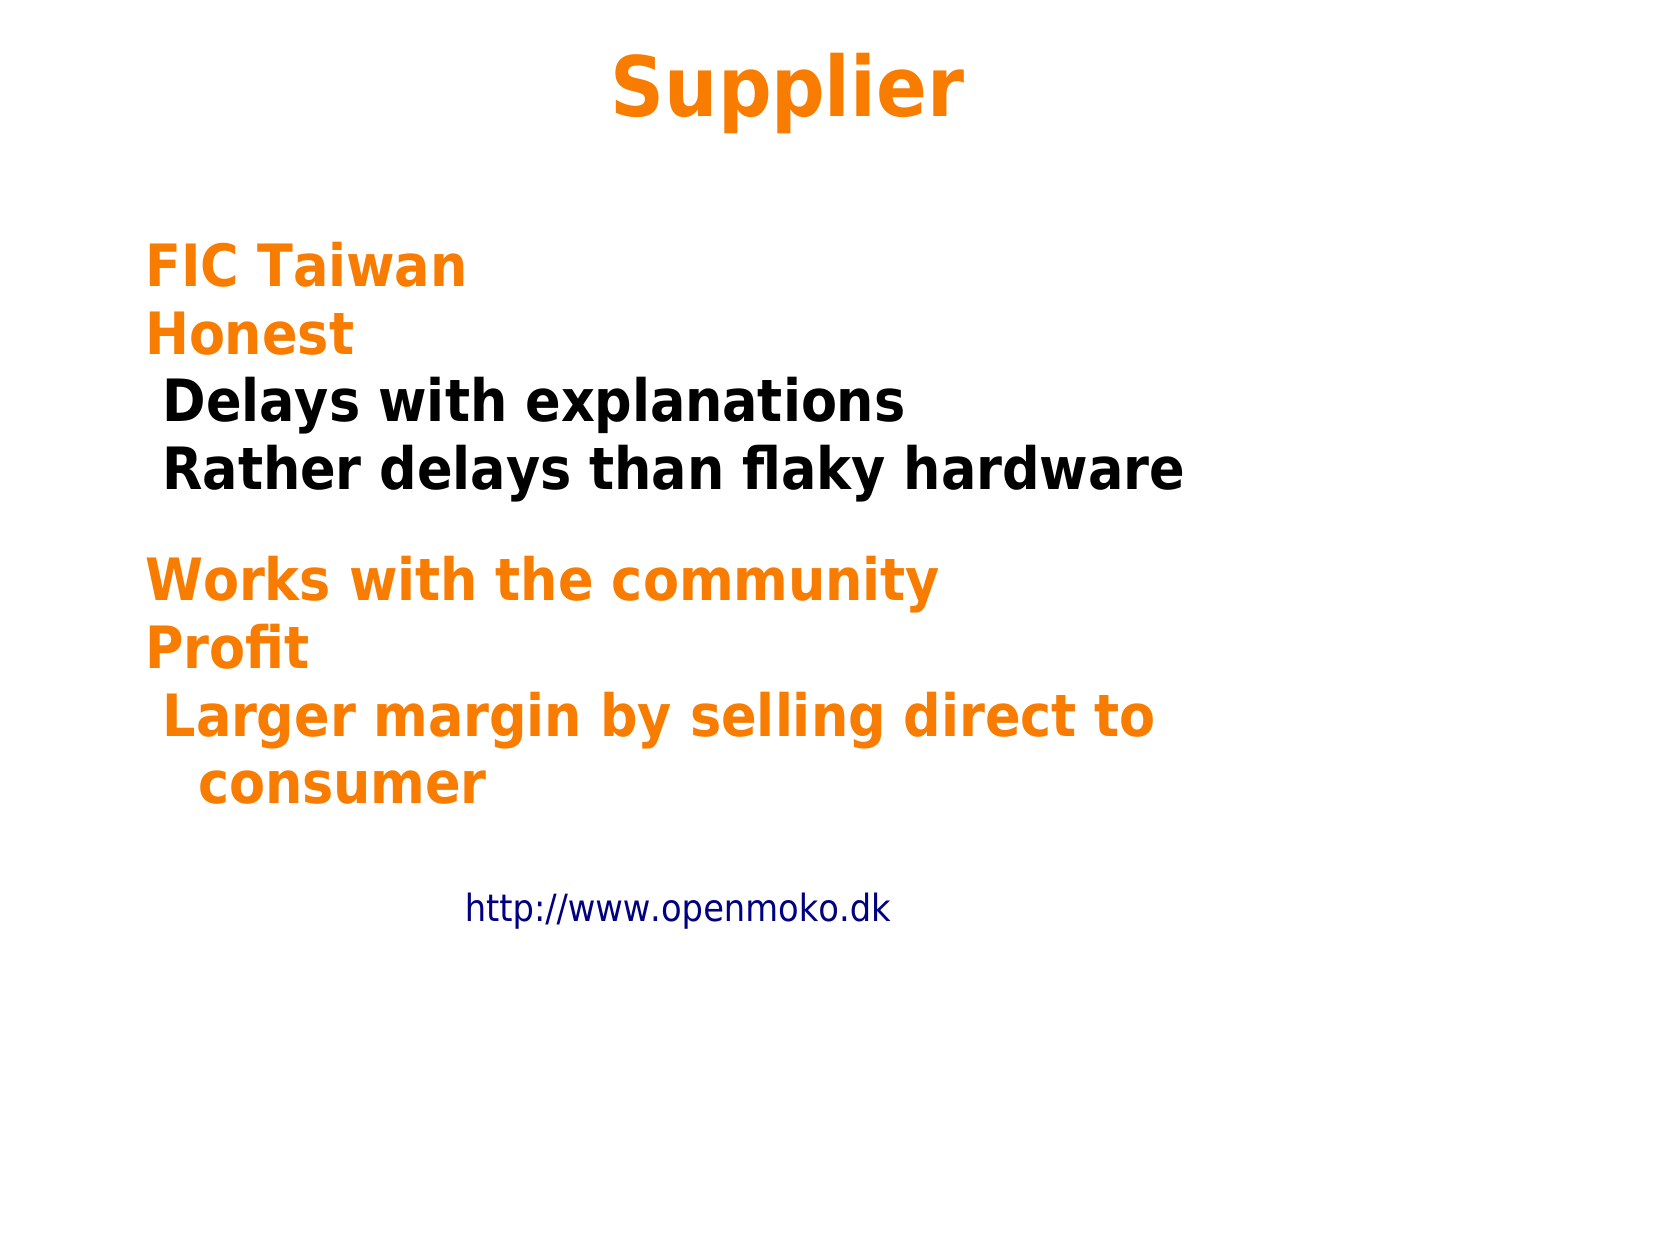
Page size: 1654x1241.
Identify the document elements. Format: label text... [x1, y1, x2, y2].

text_box http://www.openmoko.dk [450, 879, 1051, 938]
text_box Works with the community Profit Larger margin by selling direct to consumer [112, 539, 1463, 826]
text_box FIC Taiwan Honest Delays with explanations Rather delays than flaky hardware [112, 225, 1501, 511]
text_box Supplier [150, 31, 1426, 188]
